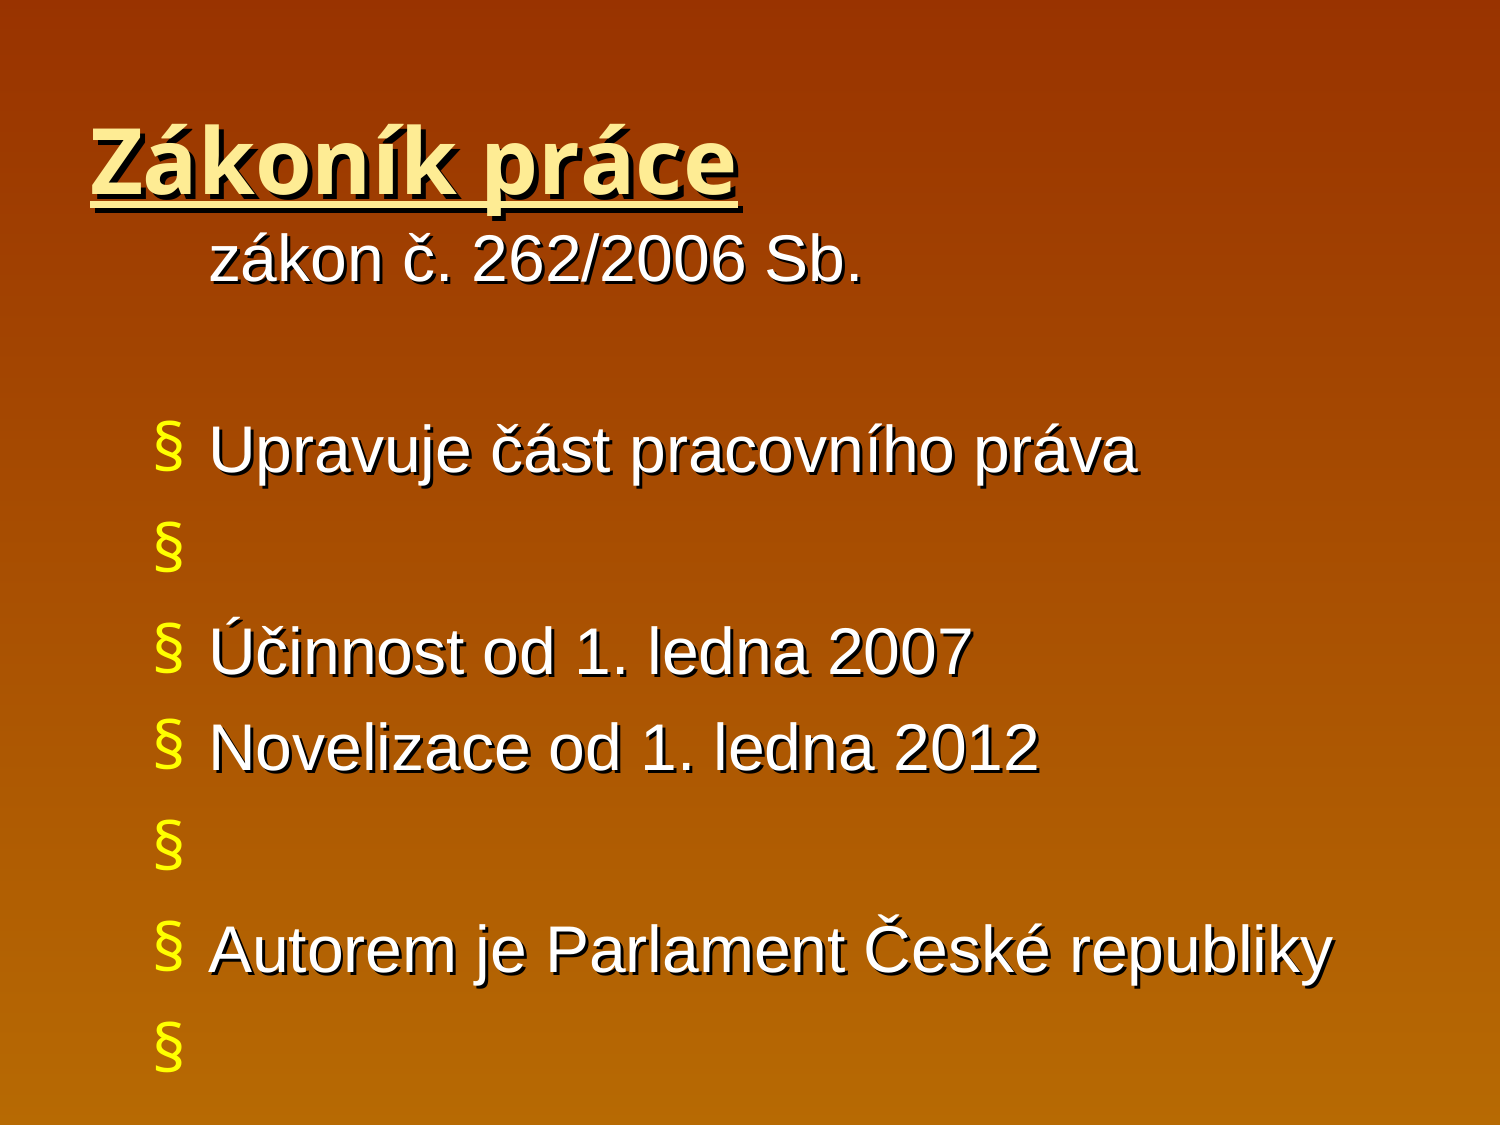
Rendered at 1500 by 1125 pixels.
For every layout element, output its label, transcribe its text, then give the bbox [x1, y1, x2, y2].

list zákon č. 262/2006 Sb. Upravuje část pracovního práva Účinnost od 1. ledna 2007 Novelizace od 1. ledna 2012 Autorem je Parlament České republiky [137, 208, 1452, 1000]
title Zákoník práce [75, 40, 1451, 276]
